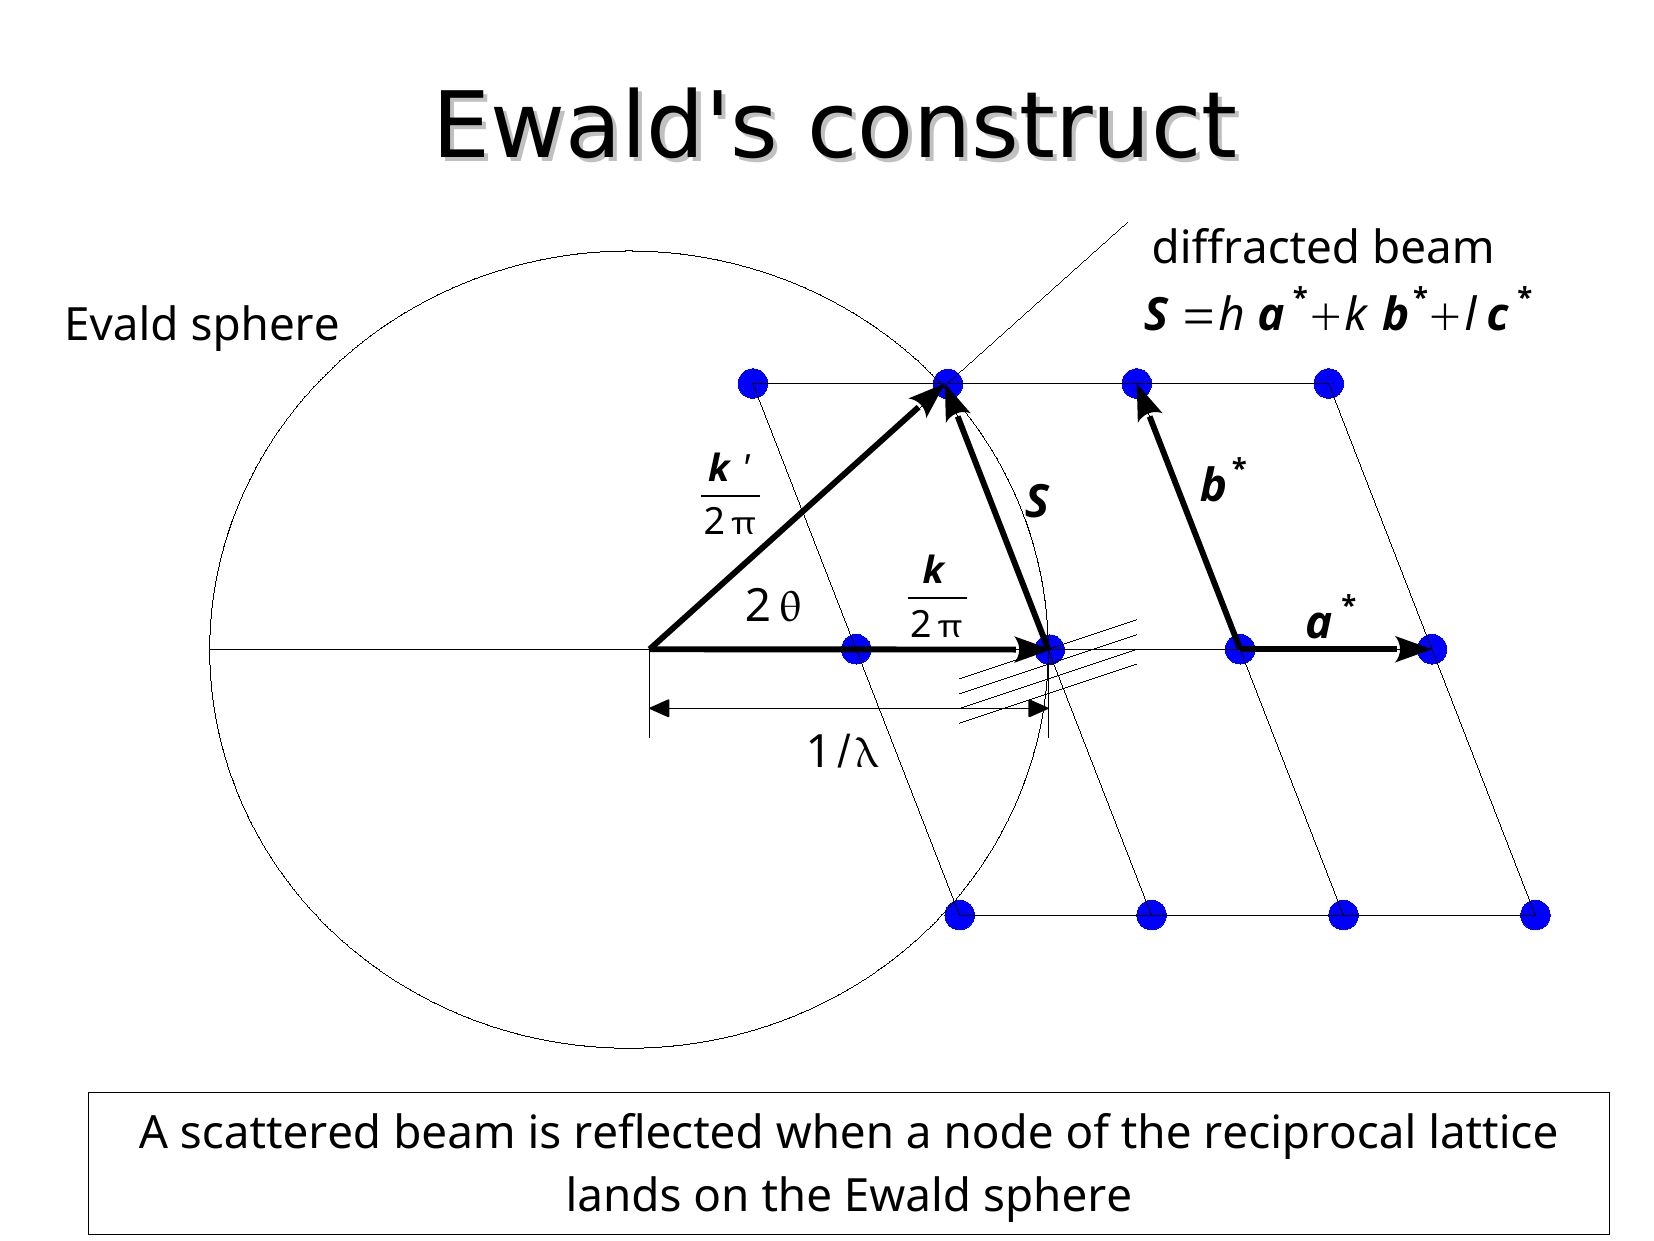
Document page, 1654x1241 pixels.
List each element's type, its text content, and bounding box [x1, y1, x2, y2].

text_box [738, 368, 768, 399]
chart [1019, 472, 1063, 534]
text_box [1048, 634, 1065, 649]
text_box [1049, 650, 1065, 665]
text_box Evald sphere [49, 283, 363, 363]
chart [1299, 588, 1360, 654]
text_box [1418, 634, 1447, 665]
chart [799, 723, 886, 781]
chart [1194, 450, 1251, 517]
text_box [1139, 384, 1152, 395]
text_box [939, 388, 945, 399]
text_box [1036, 652, 1048, 664]
text_box [1328, 916, 1359, 930]
text_box [1225, 650, 1255, 665]
text_box [1122, 368, 1152, 383]
text_box [1136, 916, 1167, 930]
chart [738, 577, 809, 635]
text_box [1314, 368, 1344, 399]
text_box [842, 653, 871, 665]
chart [1138, 286, 1536, 347]
title Ewald's construct [91, 29, 1580, 222]
text_box [933, 369, 963, 396]
text_box [1328, 900, 1359, 915]
text_box [1238, 634, 1255, 646]
text_box [841, 634, 871, 646]
text_box [1136, 900, 1167, 915]
text_box [1225, 637, 1236, 649]
text_box [1036, 638, 1043, 646]
chart [899, 545, 975, 649]
chart [693, 443, 768, 546]
text_box [1520, 900, 1551, 930]
text_box A scattered beam is reflected when a node of the reciprocal lattice lands on the Ewald sphere [88, 1092, 1610, 1235]
text_box [1122, 384, 1137, 399]
text_box diffracted beam [1136, 206, 1580, 286]
text_box [944, 900, 975, 930]
